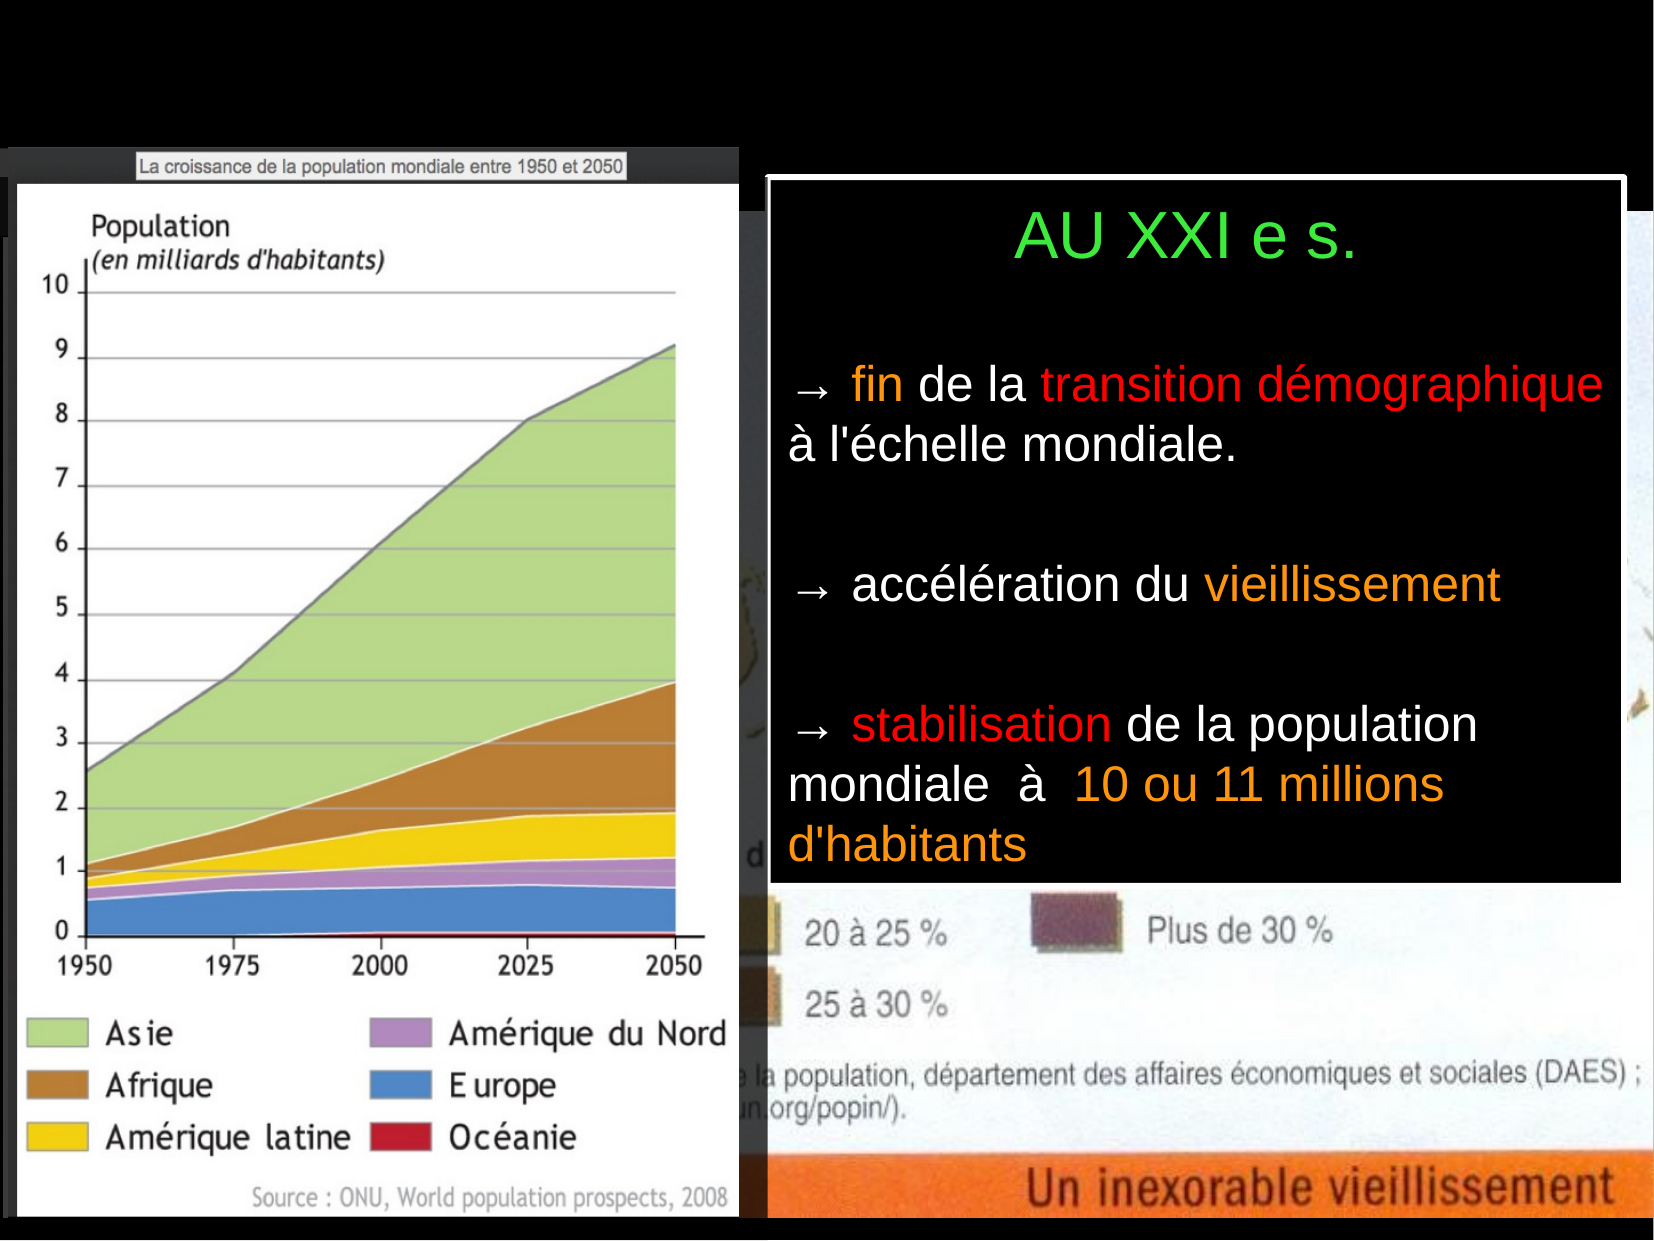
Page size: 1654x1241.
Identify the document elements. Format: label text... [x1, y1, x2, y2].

picture [768, 211, 1654, 1218]
text_box [0, 177, 768, 1241]
text_box ZOOM sur : [0, 147, 8, 177]
picture [8, 147, 739, 1218]
text_box AU XXI e s. → fin de la transition démographique à l'échelle mondiale. → accélération du vieillissement → stabilisation de la population mondiale à 10 ou 11 millions d'habitants [768, 177, 1625, 886]
